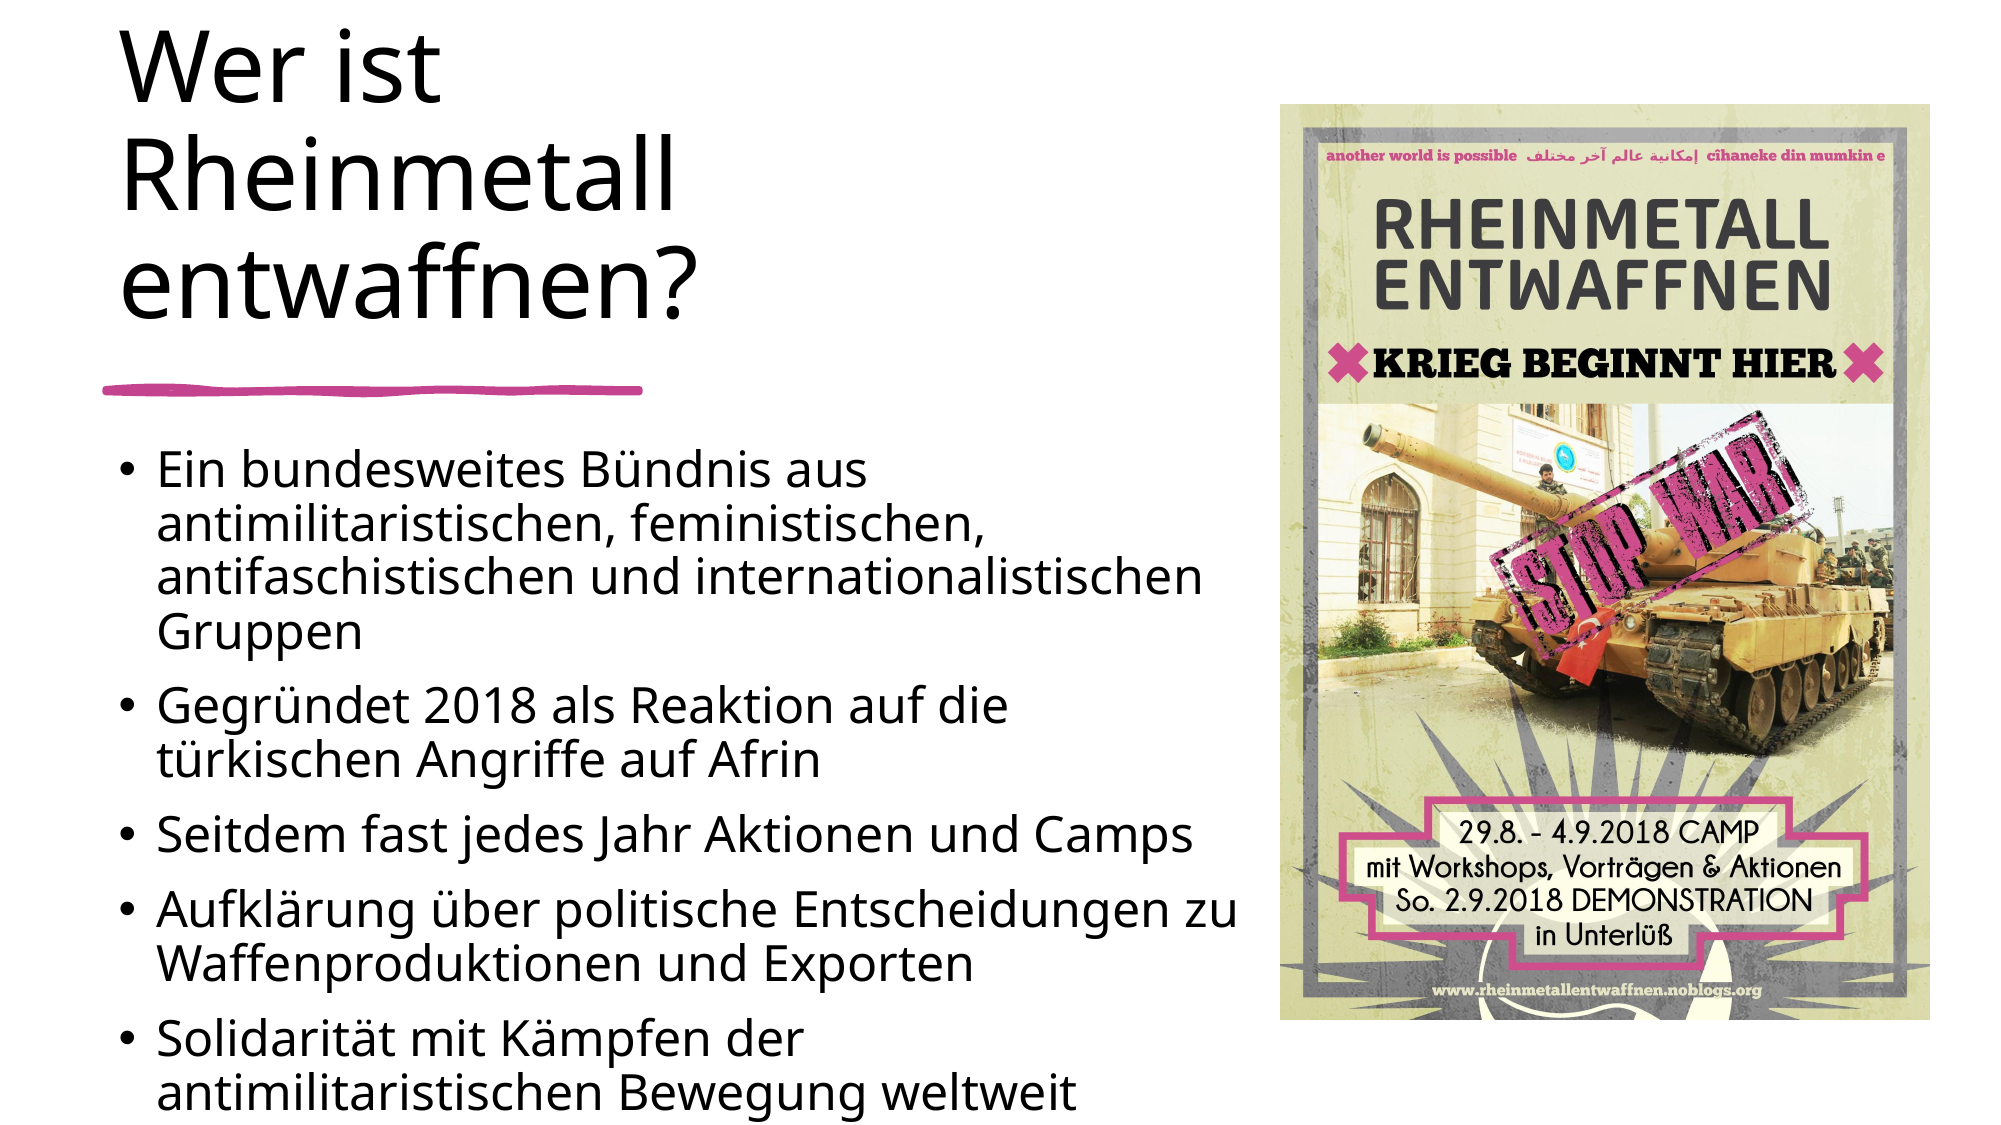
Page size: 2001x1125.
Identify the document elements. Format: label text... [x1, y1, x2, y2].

list Ein bundesweites Bündnis aus antimilitaristischen, feministischen, antifaschistischen und internationalistischen Gruppen Gegründet 2018 als Reaktion auf die türkischen Angriffe auf Afrin Seitdem fast jedes Jahr Aktionen und Camps Aufklärung über politische Entscheidungen zu Waffenproduktionen und Exporten Solidarität mit Kämpfen der antimilitaristischen Bewegung weltweit [103, 436, 1280, 1019]
title Wer ist Rheinmetall entwaffnen? [103, 104, 894, 348]
text_box [105, 387, 640, 394]
picture [1280, 104, 1930, 1020]
